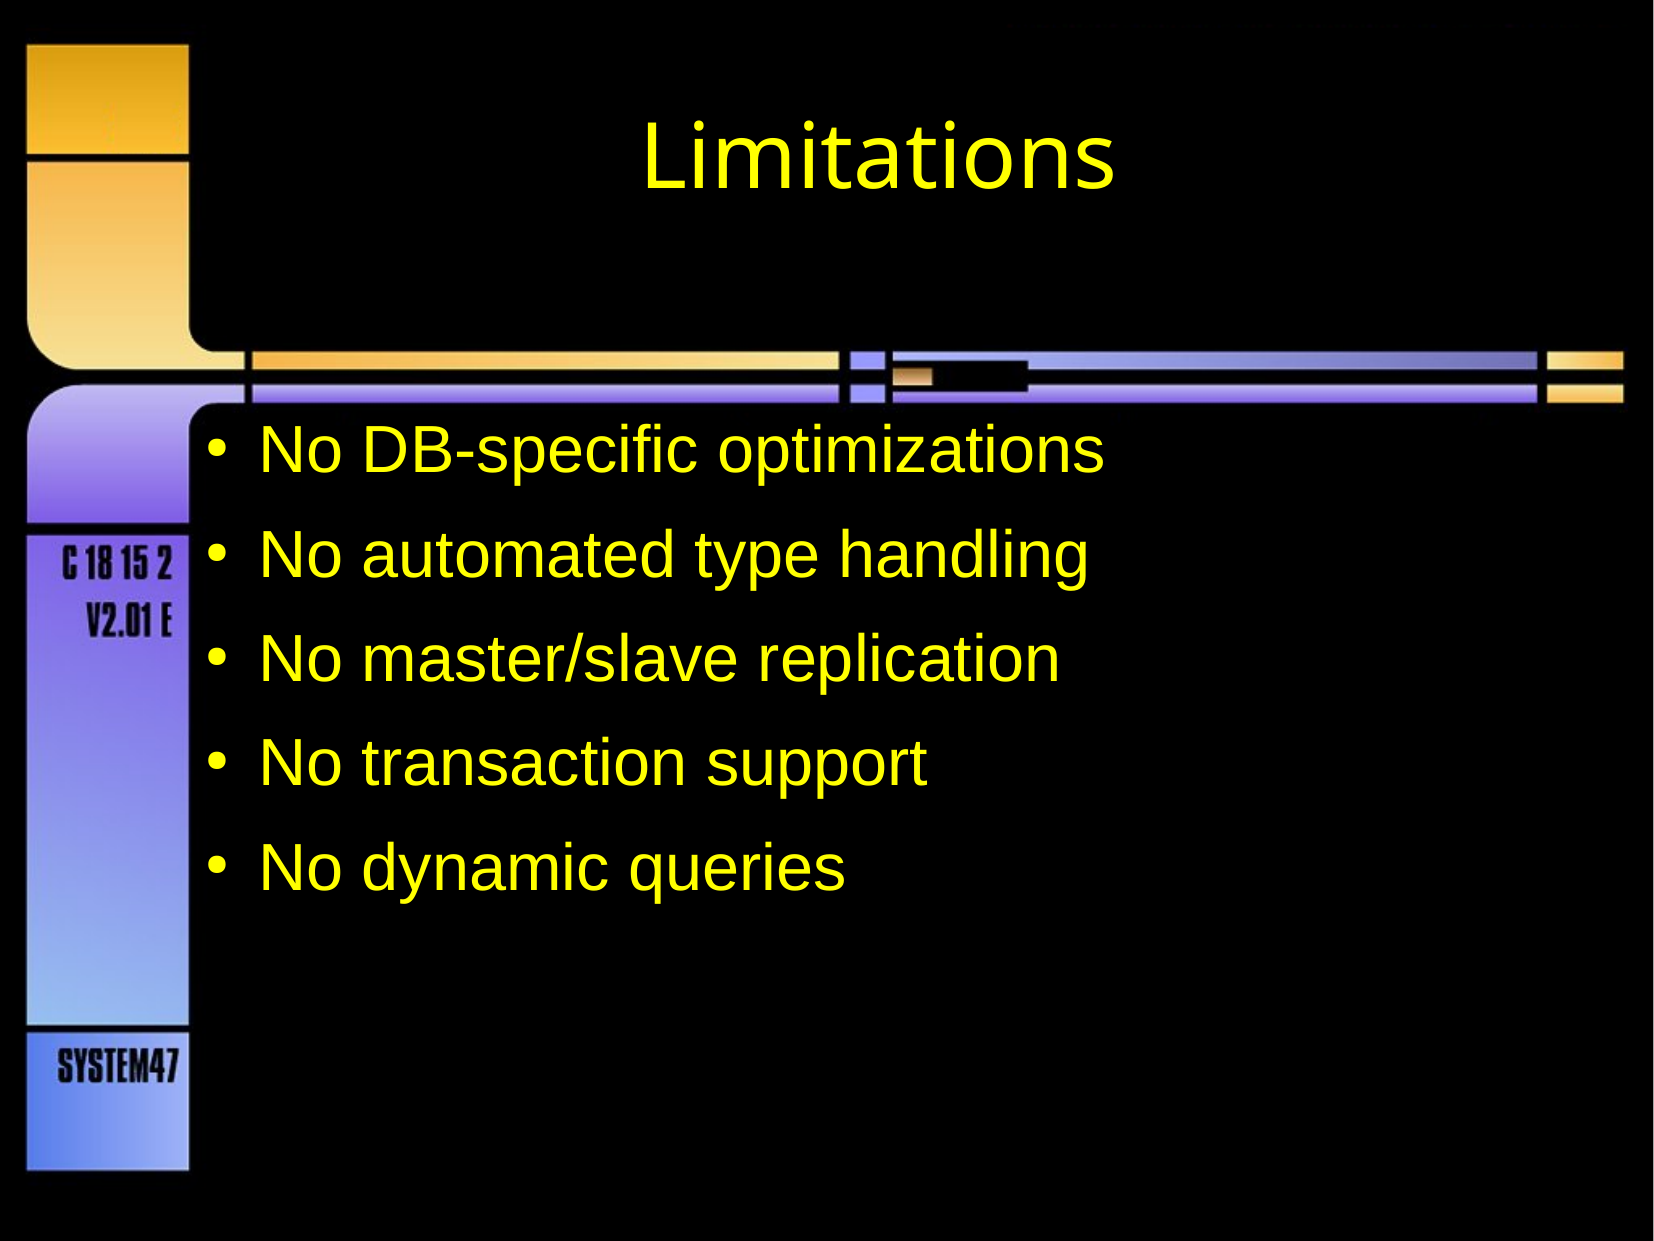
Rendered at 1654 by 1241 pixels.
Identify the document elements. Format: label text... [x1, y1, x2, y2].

list No DB-specific optimizations No automated type handling No master/slave replication No transaction support No dynamic queries [187, 412, 1571, 1094]
picture [0, 0, 1654, 1241]
title Limitations [187, 49, 1571, 257]
